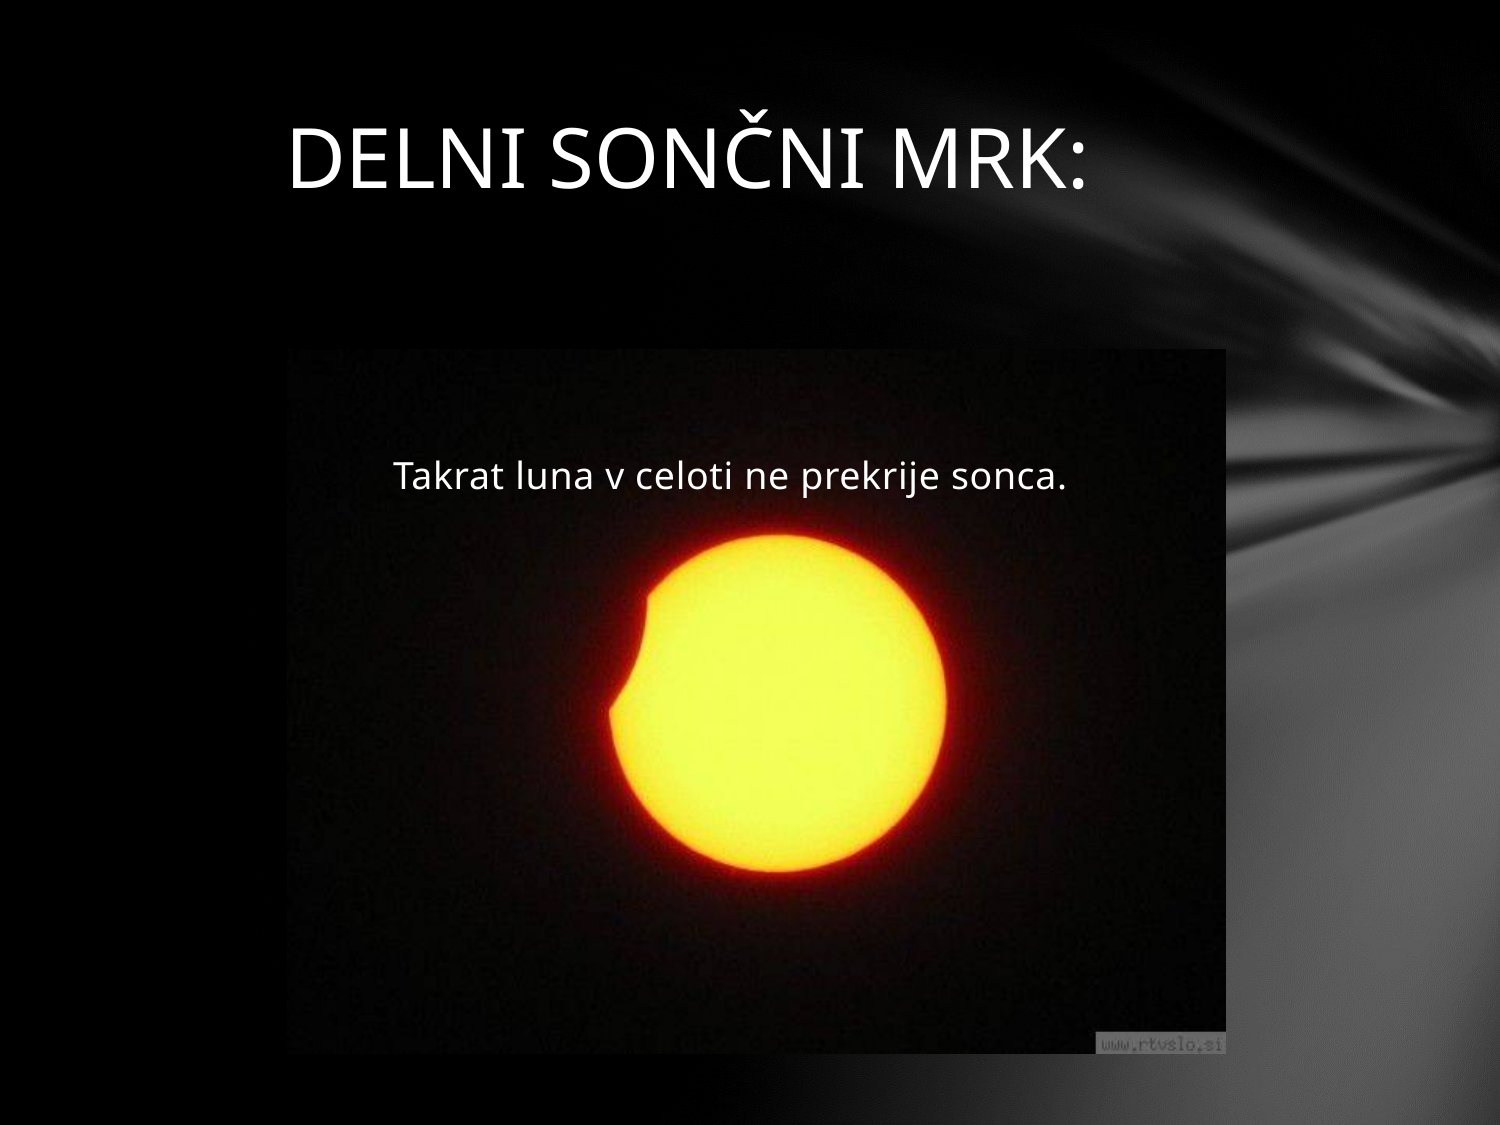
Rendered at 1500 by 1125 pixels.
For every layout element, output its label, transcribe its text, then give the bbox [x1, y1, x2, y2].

picture [0, 0, 1500, 1125]
list Takrat luna v celoti ne prekrije sonca. [378, 444, 1229, 578]
title DELNI SONČNI MRK: [57, 37, 1318, 213]
